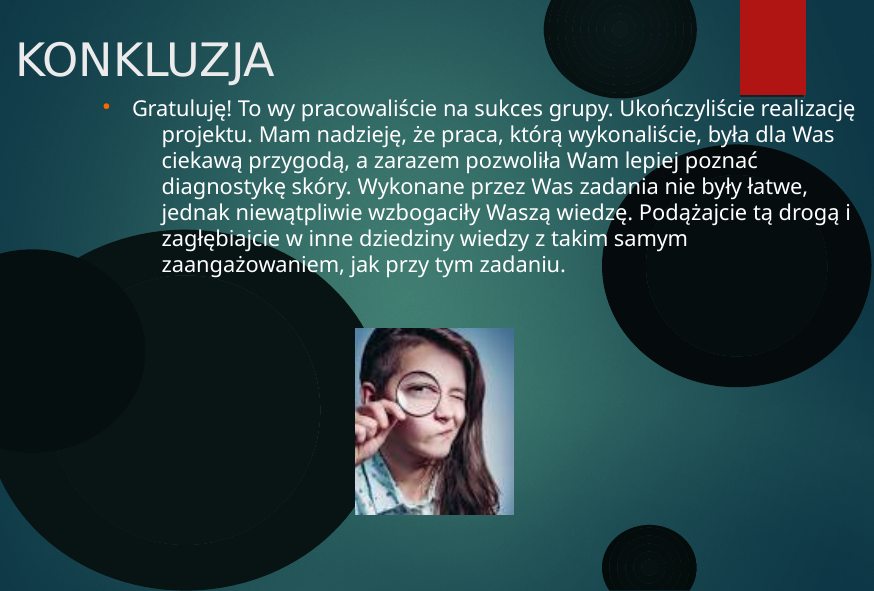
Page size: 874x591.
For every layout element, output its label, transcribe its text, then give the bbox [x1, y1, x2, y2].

title KONKLUZJA [0, 23, 712, 82]
picture [355, 328, 514, 515]
list Gratuluję! To wy pracowaliście na sukces grupy. Ukończyliście realizację projektu. Mam nadzieję, że praca, którą wykonaliście, była dla Was ciekawą przygodą, a zarazem pozwoliła Wam lepiej poznać diagnostykę skóry. Wykonane przez Was zadania nie były łatwe, jednak niewątpliwie wzbogaciły Waszą wiedzę. Podążajcie tą drogą i zagłębiajcie w inne dziedziny wiedzy z takim samym zaangażowaniem, jak przy tym zadaniu. [87, 86, 874, 483]
